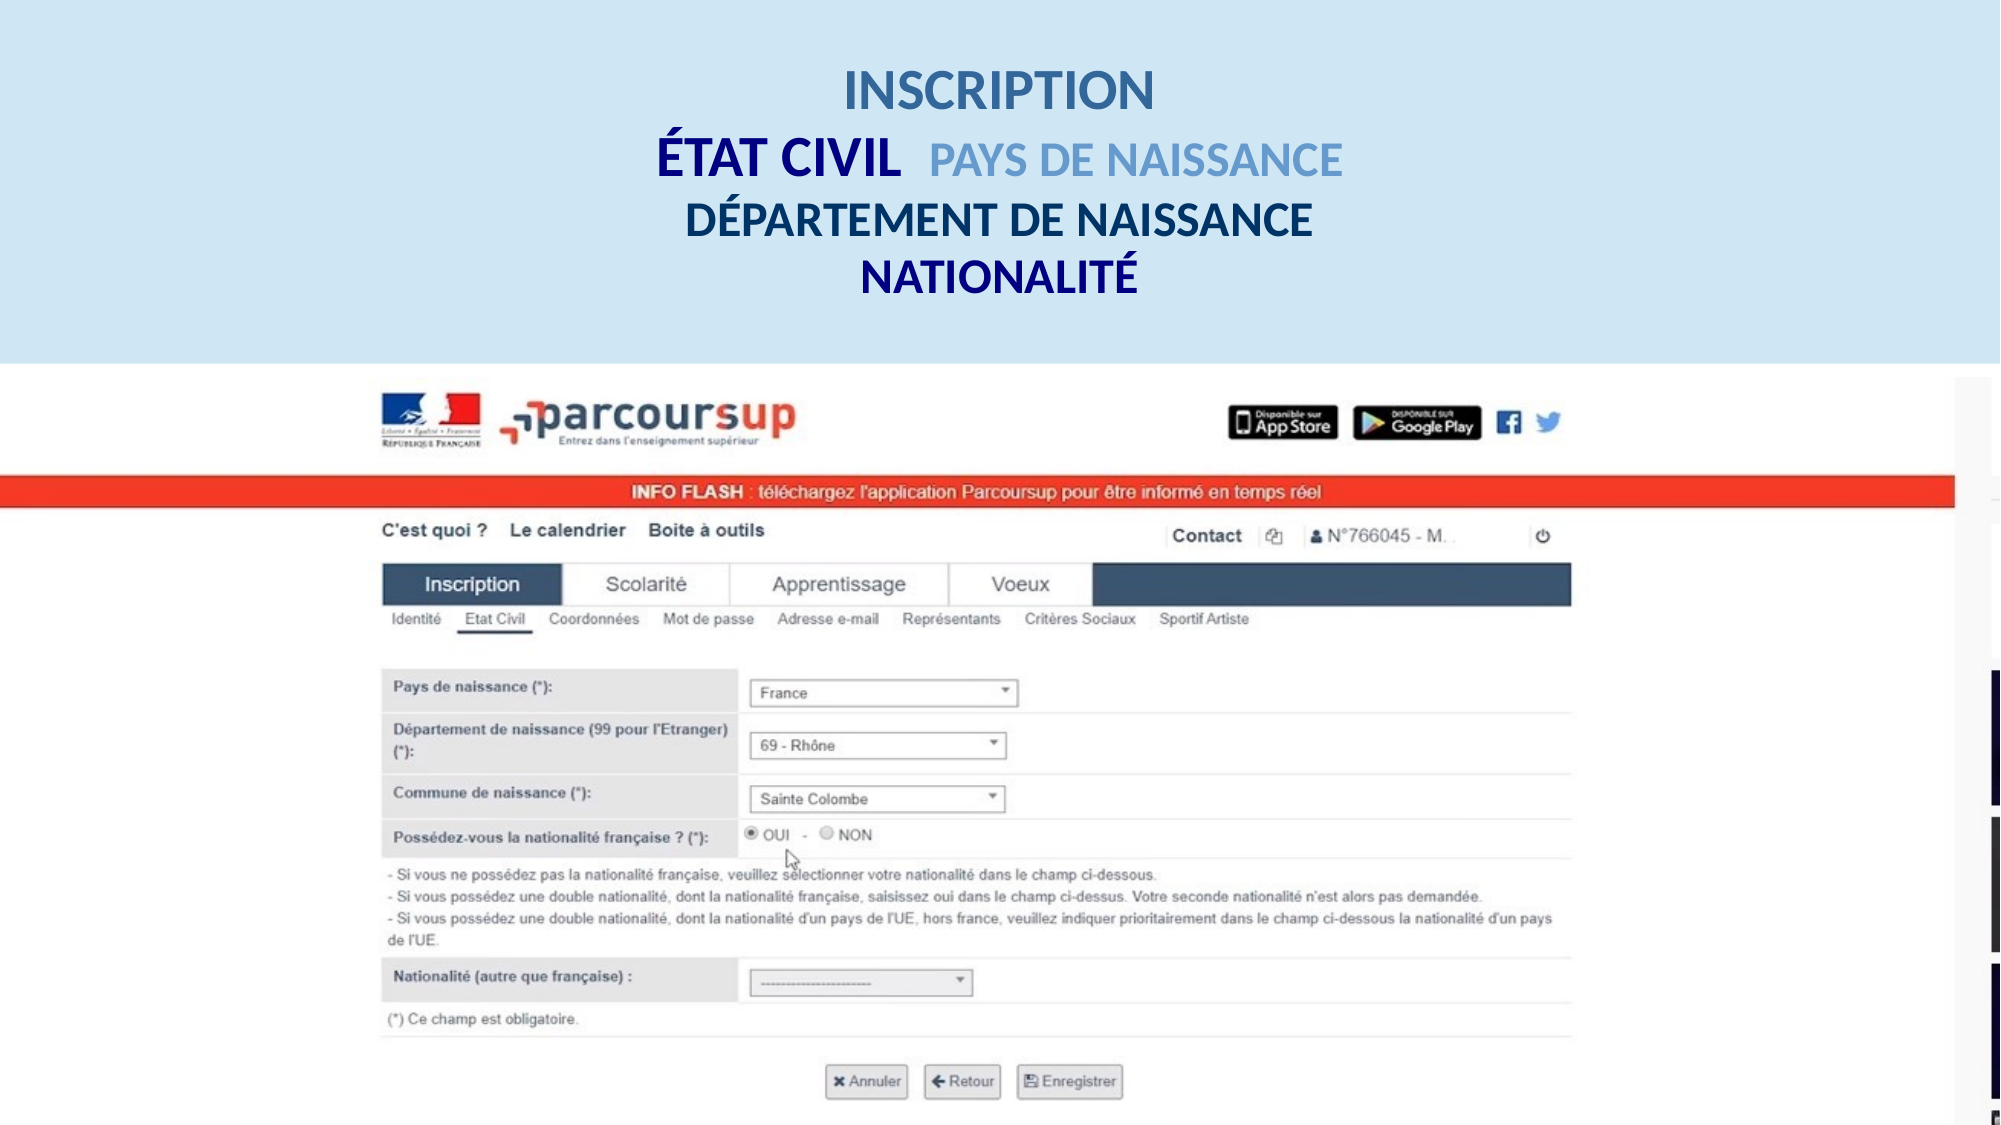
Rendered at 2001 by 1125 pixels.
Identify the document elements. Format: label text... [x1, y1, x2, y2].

title INSCRIPTION ÉTAT CIVIL PAYS DE NAISSANCE DÉPARTEMENT DE NAISSANCE NATIONALITÉ [0, 0, 2000, 364]
picture [0, 377, 2000, 1125]
